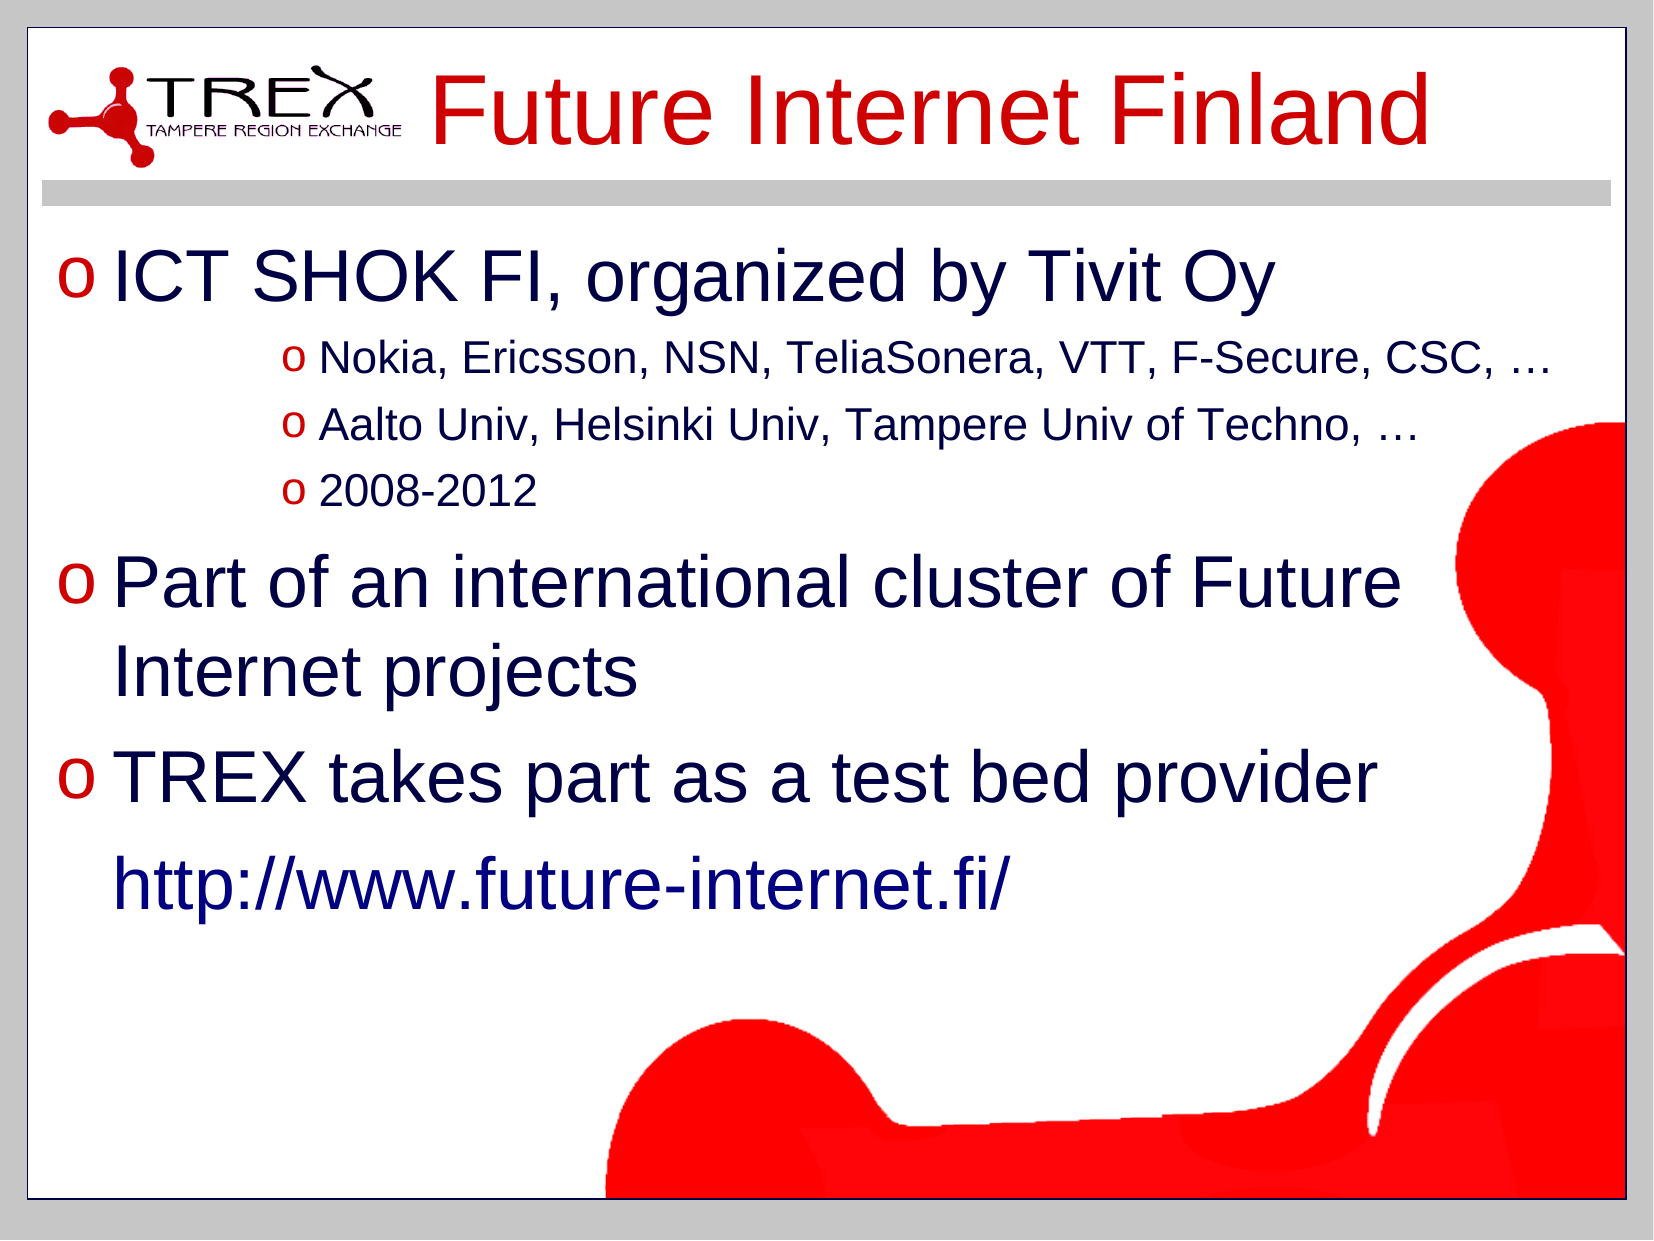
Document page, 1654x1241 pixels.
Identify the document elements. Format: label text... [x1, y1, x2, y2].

title Future Internet Finland [413, 0, 1613, 220]
list ICT SHOK FI, organized by Tivit Oy Nokia, Ericsson, NSN, TeliaSonera, VTT, F-Secure, CSC, … Aalto Univ, Helsinki Univ, Tampere Univ of Techno, … 2008-2012 Part of an international cluster of Future Internet projects TREX takes part as a test bed provider http://www.future-internet.fi/ [41, 220, 1613, 1039]
picture [41, 53, 413, 180]
